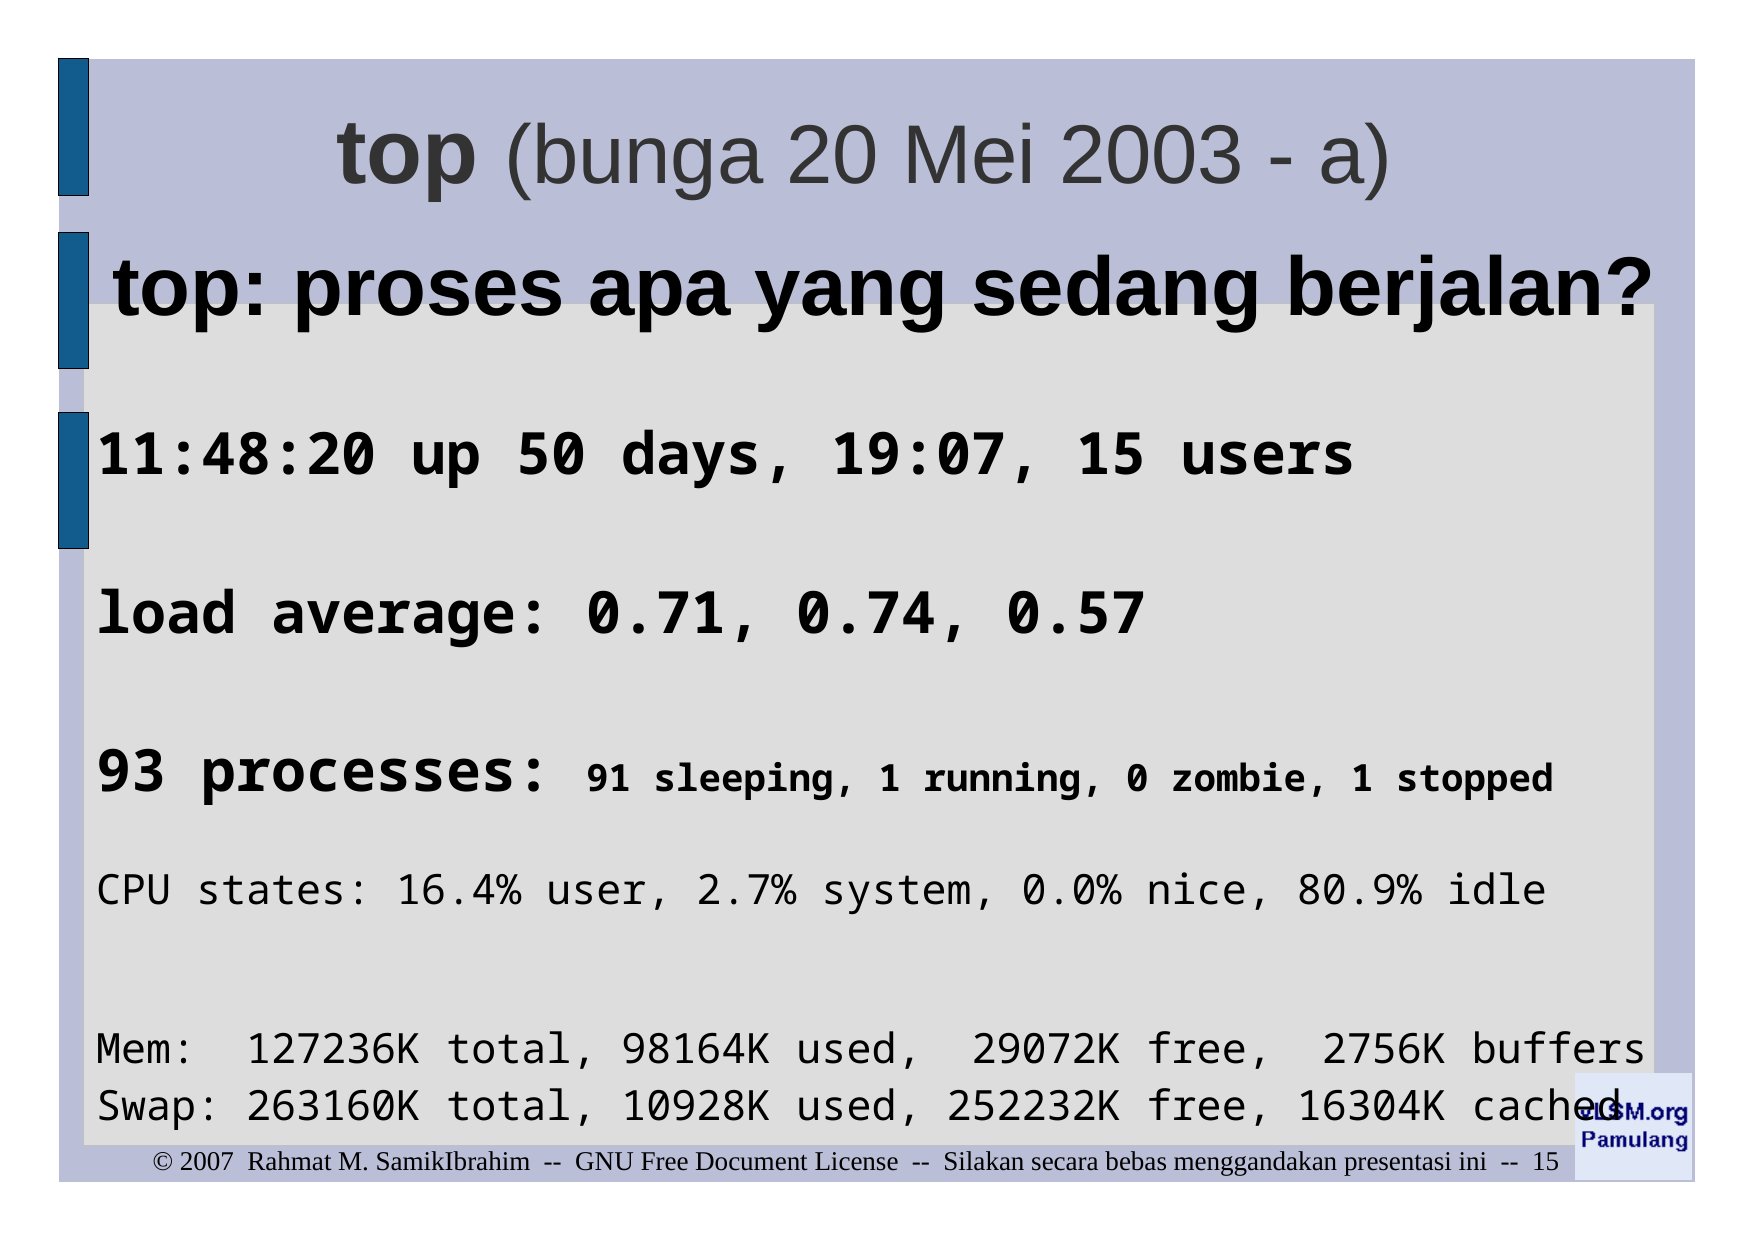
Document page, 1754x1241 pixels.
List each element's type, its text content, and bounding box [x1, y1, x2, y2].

picture [1575, 1073, 1692, 1180]
title top (bunga 20 Mei 2003 - a) [165, 58, 1564, 247]
picture [1602, 1109, 1614, 1117]
text_box top: proses apa yang sedang berjalan? 11:48:20 up 50 days, 19:07, 15 users load average: 0.71, 0.74, 0.57 93 processes: 91 sleeping, 1 running, 0 zombie, 1 stopped CPU states: 16.4% user, 2.7% system, 0.0% nice, 80.9% idle Mem: 127236K total, 98164K used, 29072K free, 2756K buffers Swap: 263160K total, 10928K used, 252232K free, 16304K cached [96, 315, 1681, 1109]
